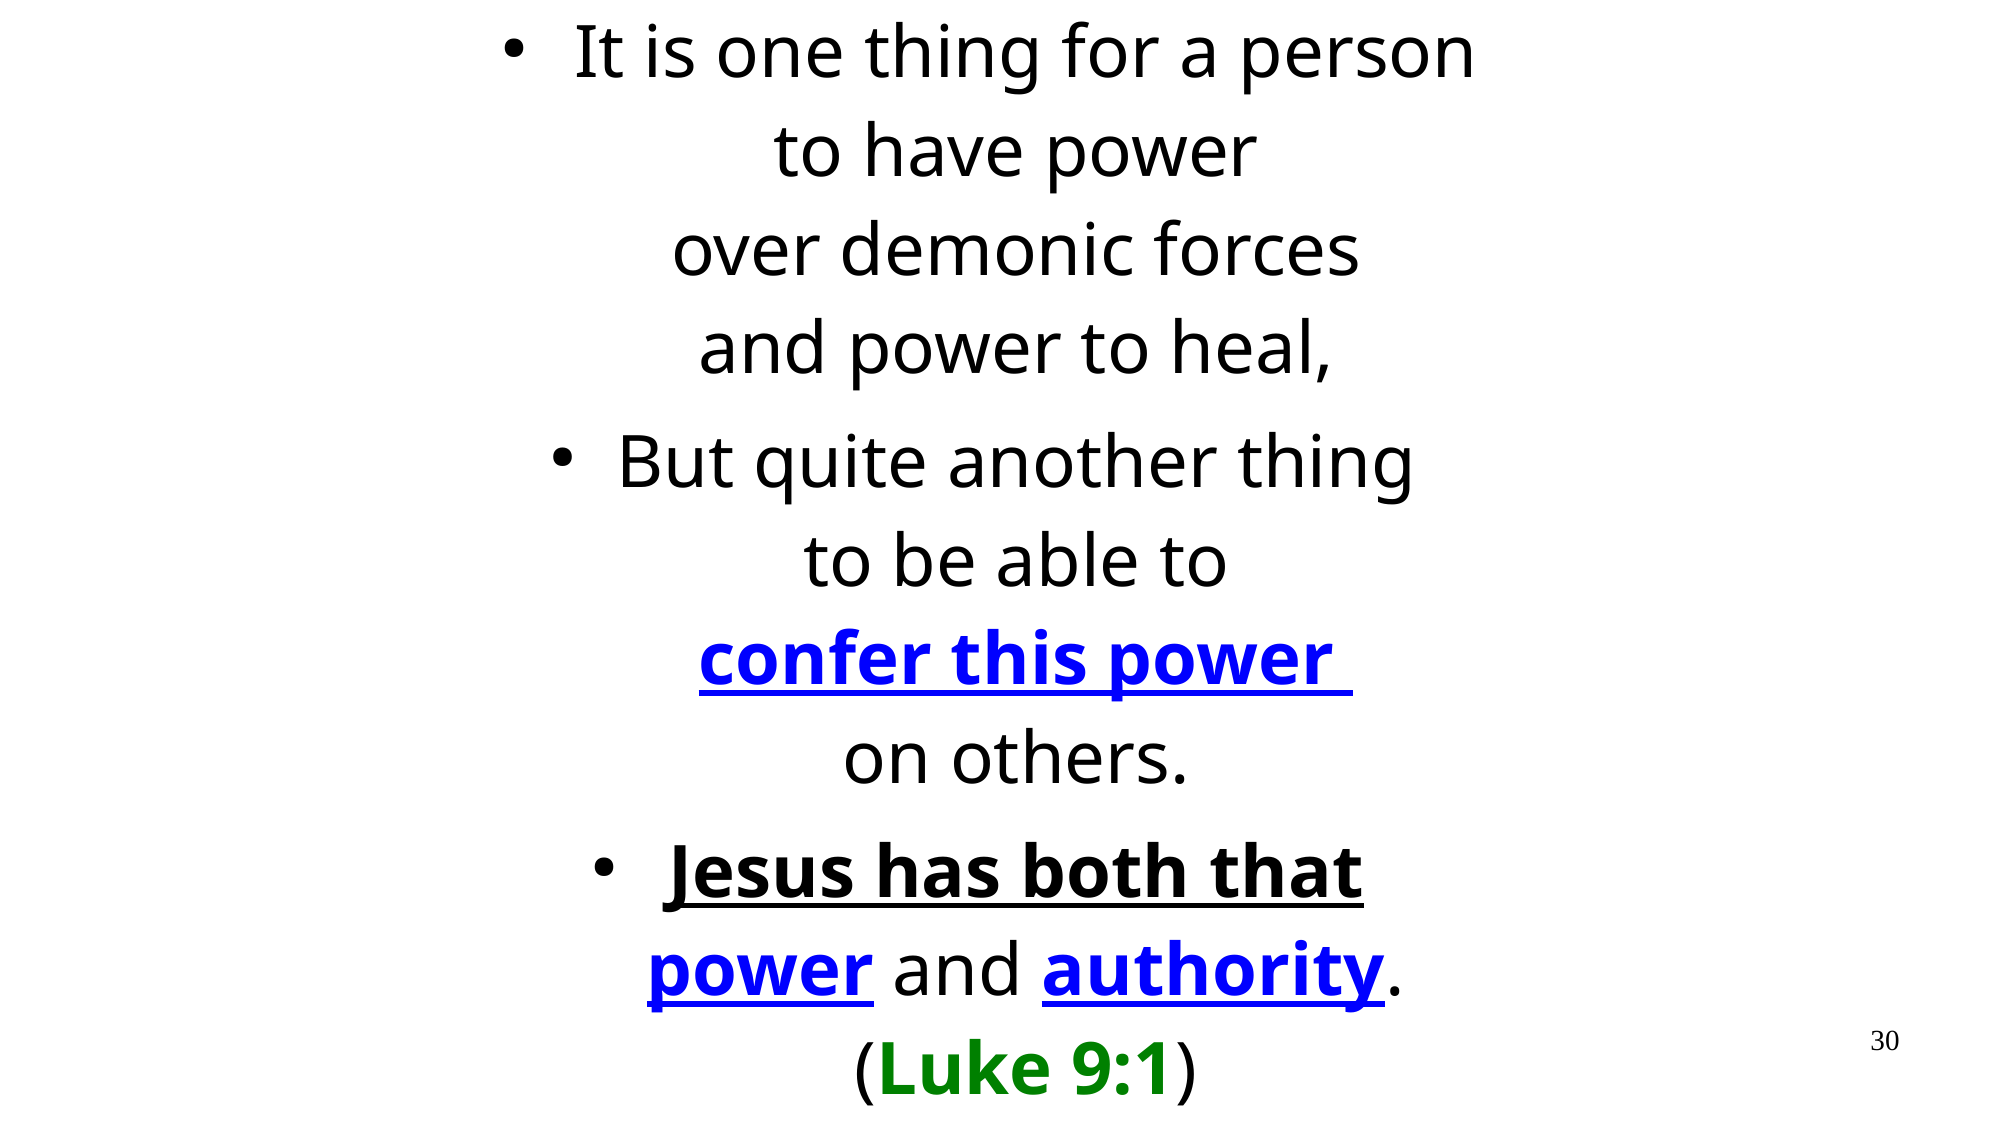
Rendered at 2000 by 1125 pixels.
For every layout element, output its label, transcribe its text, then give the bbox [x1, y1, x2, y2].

list It is one thing for a person to have power over demonic forces and power to heal, But quite another thing to be able to confer this power on others. Jesus has both that power and authority. (Luke 9:1) [0, 0, 1996, 1123]
